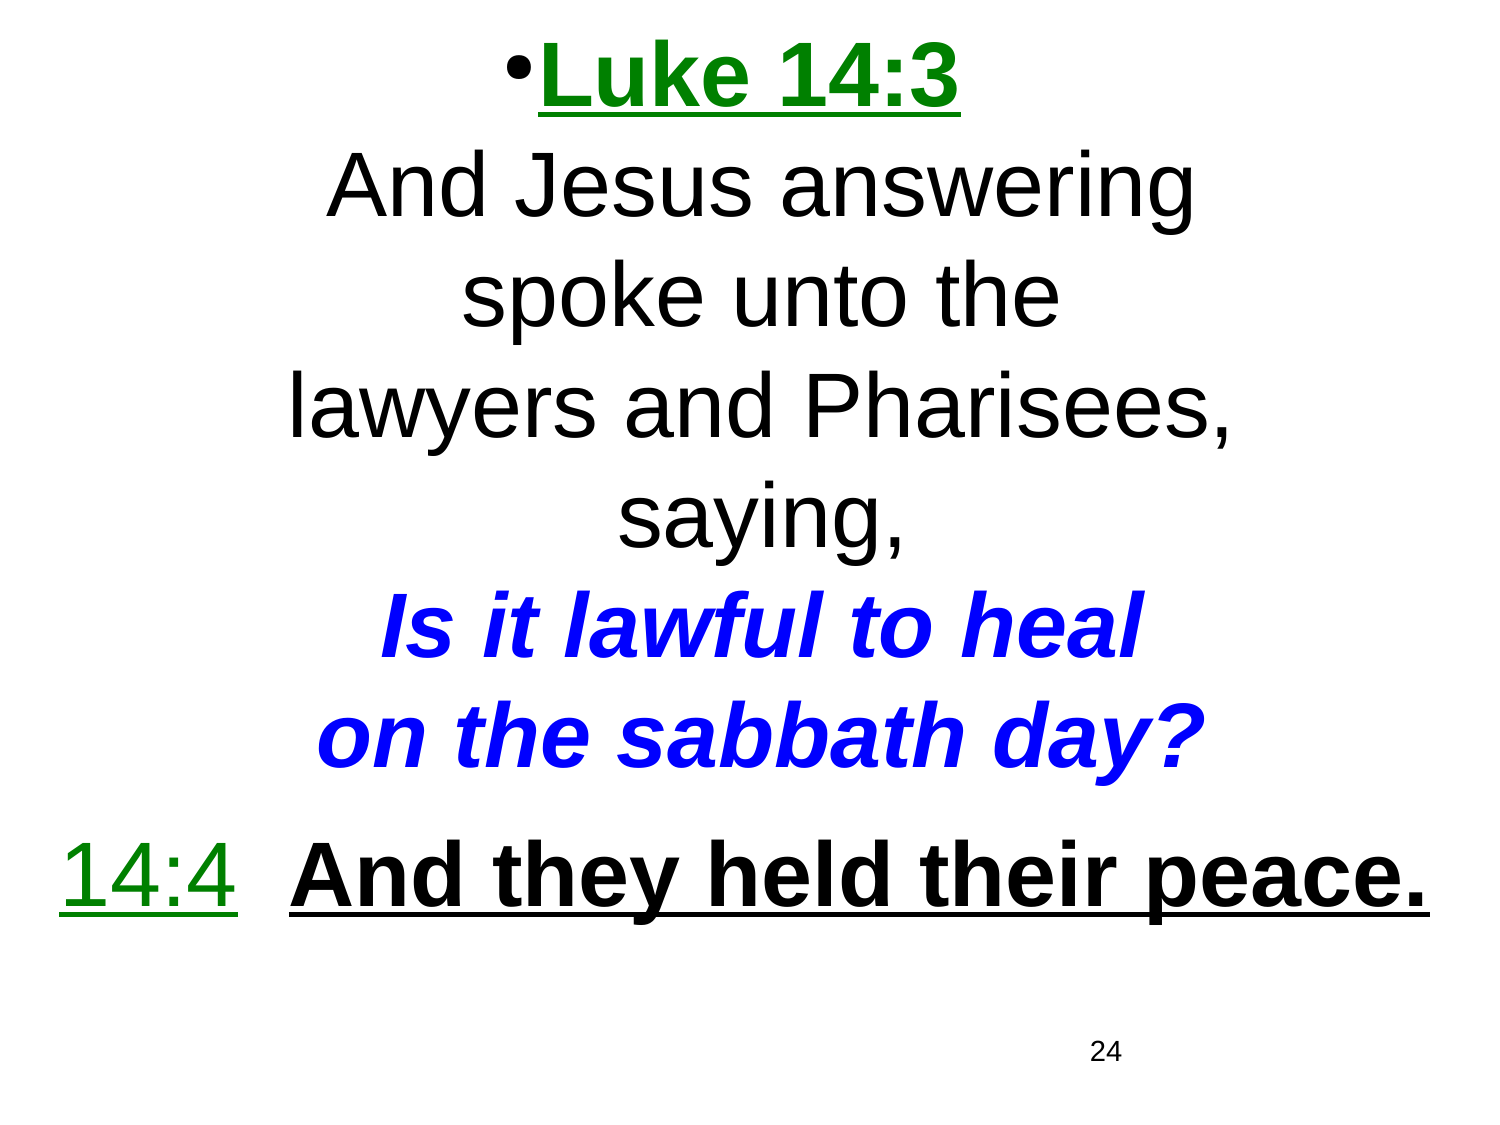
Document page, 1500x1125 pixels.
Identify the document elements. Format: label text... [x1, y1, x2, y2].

list Luke 14:3 And Jesus answering spoke unto the lawyers and Pharisees, saying, Is it lawful to heal on the sabbath day? 14:4 And they held their peace. [15, 15, 1500, 1111]
